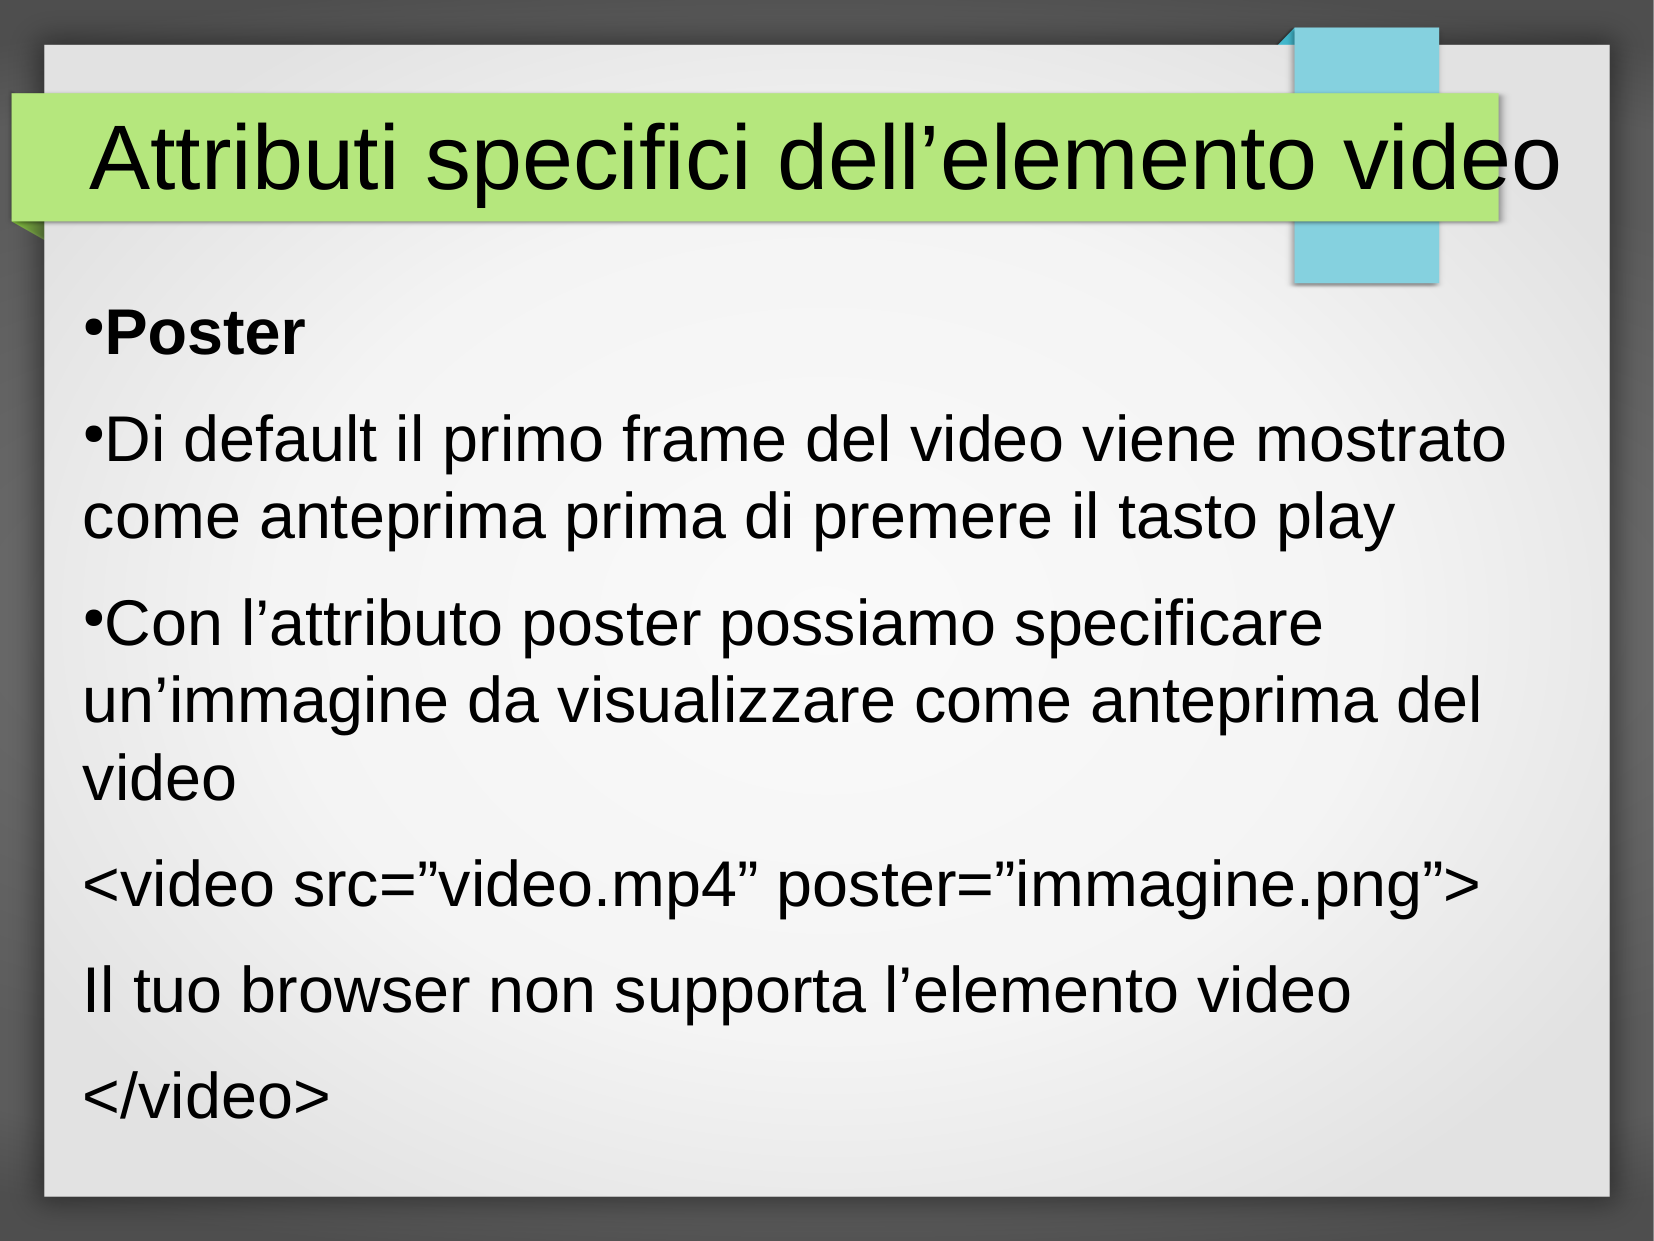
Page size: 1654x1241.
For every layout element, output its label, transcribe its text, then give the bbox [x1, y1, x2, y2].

title Attributi specifici dell’elemento video [82, 49, 1571, 257]
picture [0, 0, 1654, 1241]
list Poster Di default il primo frame del video viene mostrato come anteprima prima di premere il tasto play Con l’attributo poster possiamo specificare un’immagine da visualizzare come anteprima del video <video src=”video.mp4” poster=”immagine.png”> Il tuo browser non supporta l’elemento video </video> [82, 290, 1571, 1134]
